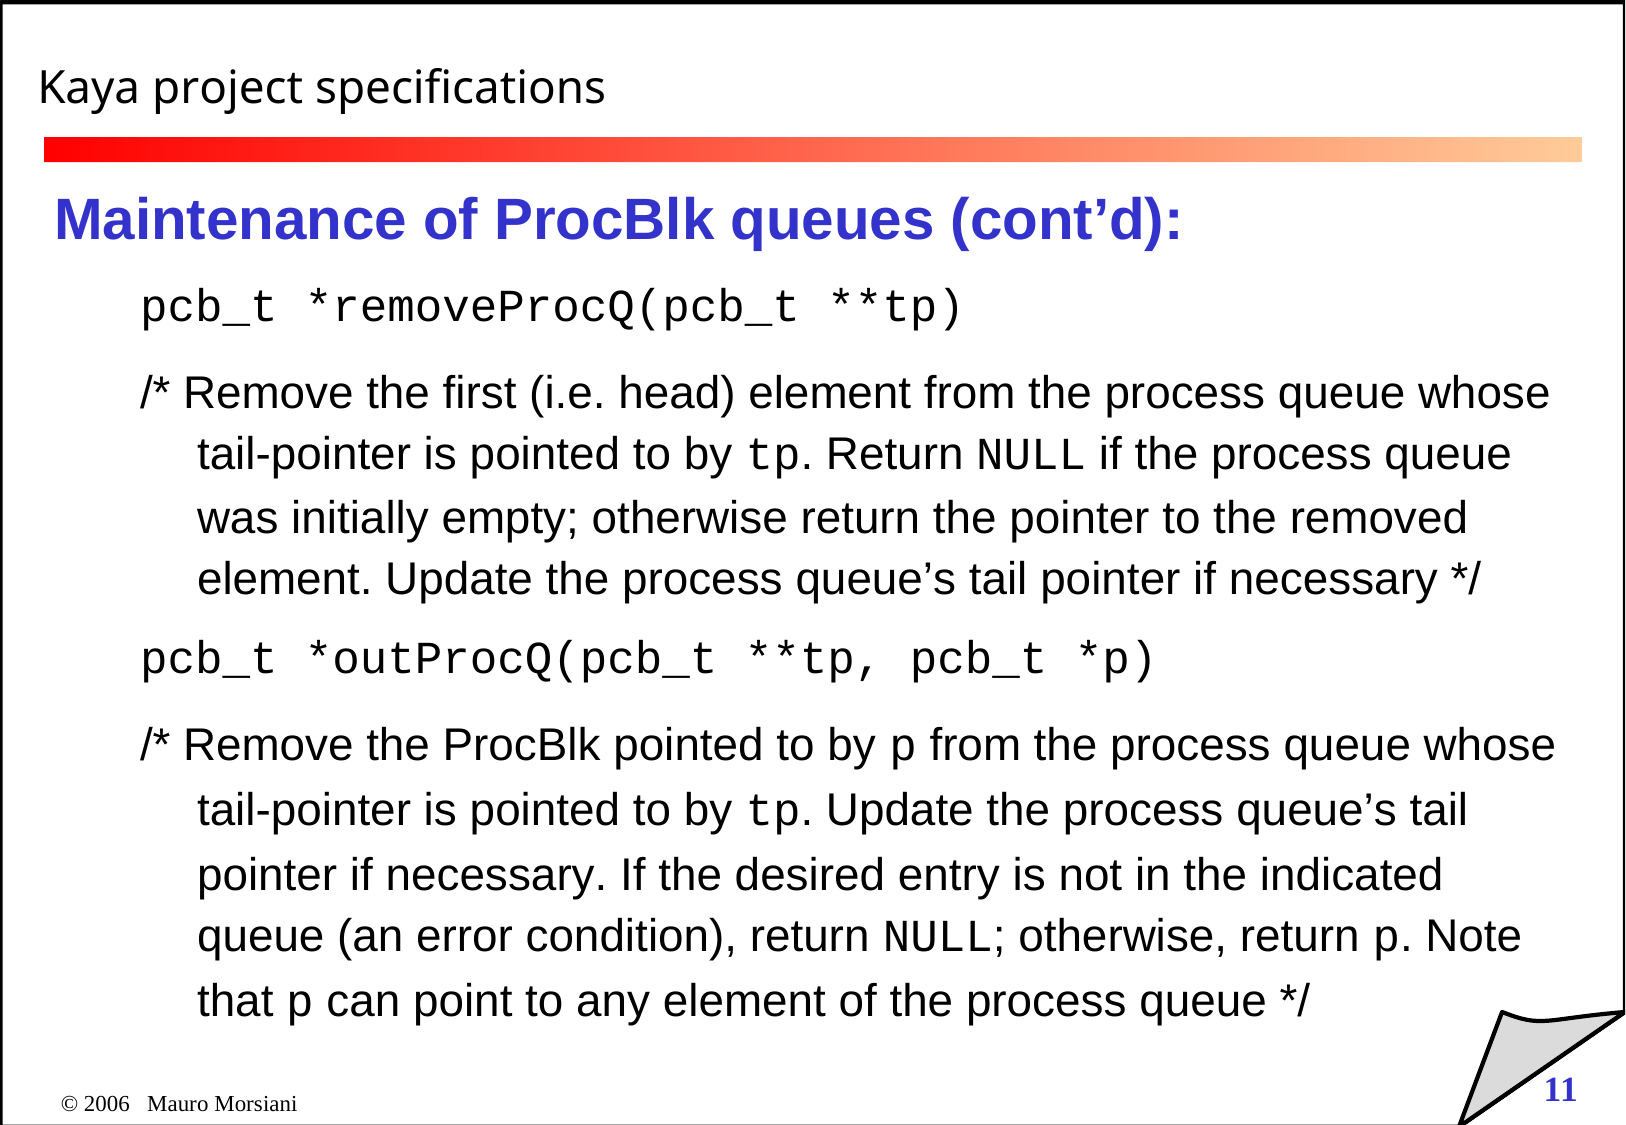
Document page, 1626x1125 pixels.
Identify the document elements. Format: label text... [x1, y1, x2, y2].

title Kaya project specifications [37, 44, 1588, 131]
list Maintenance of ProcBlk queues (cont’d): pcb_t *removeProcQ(pcb_t **tp) /* Remove the first (i.e. head) element from the process queue whose tail-pointer is pointed to by tp. Return NULL if the process queue was initially empty; otherwise return the pointer to the removed element. Update the process queue’s tail pointer if necessary */ pcb_t *outProcQ(pcb_t **tp, pcb_t *p) /* Remove the ProcBlk pointed to by p from the process queue whose tail-pointer is pointed to by tp. Update the process queue’s tail pointer if necessary. If the desired entry is not in the indicated queue (an error condition), return NULL; otherwise, return p. Note that p can point to any element of the process queue */ [54, 187, 1571, 1124]
